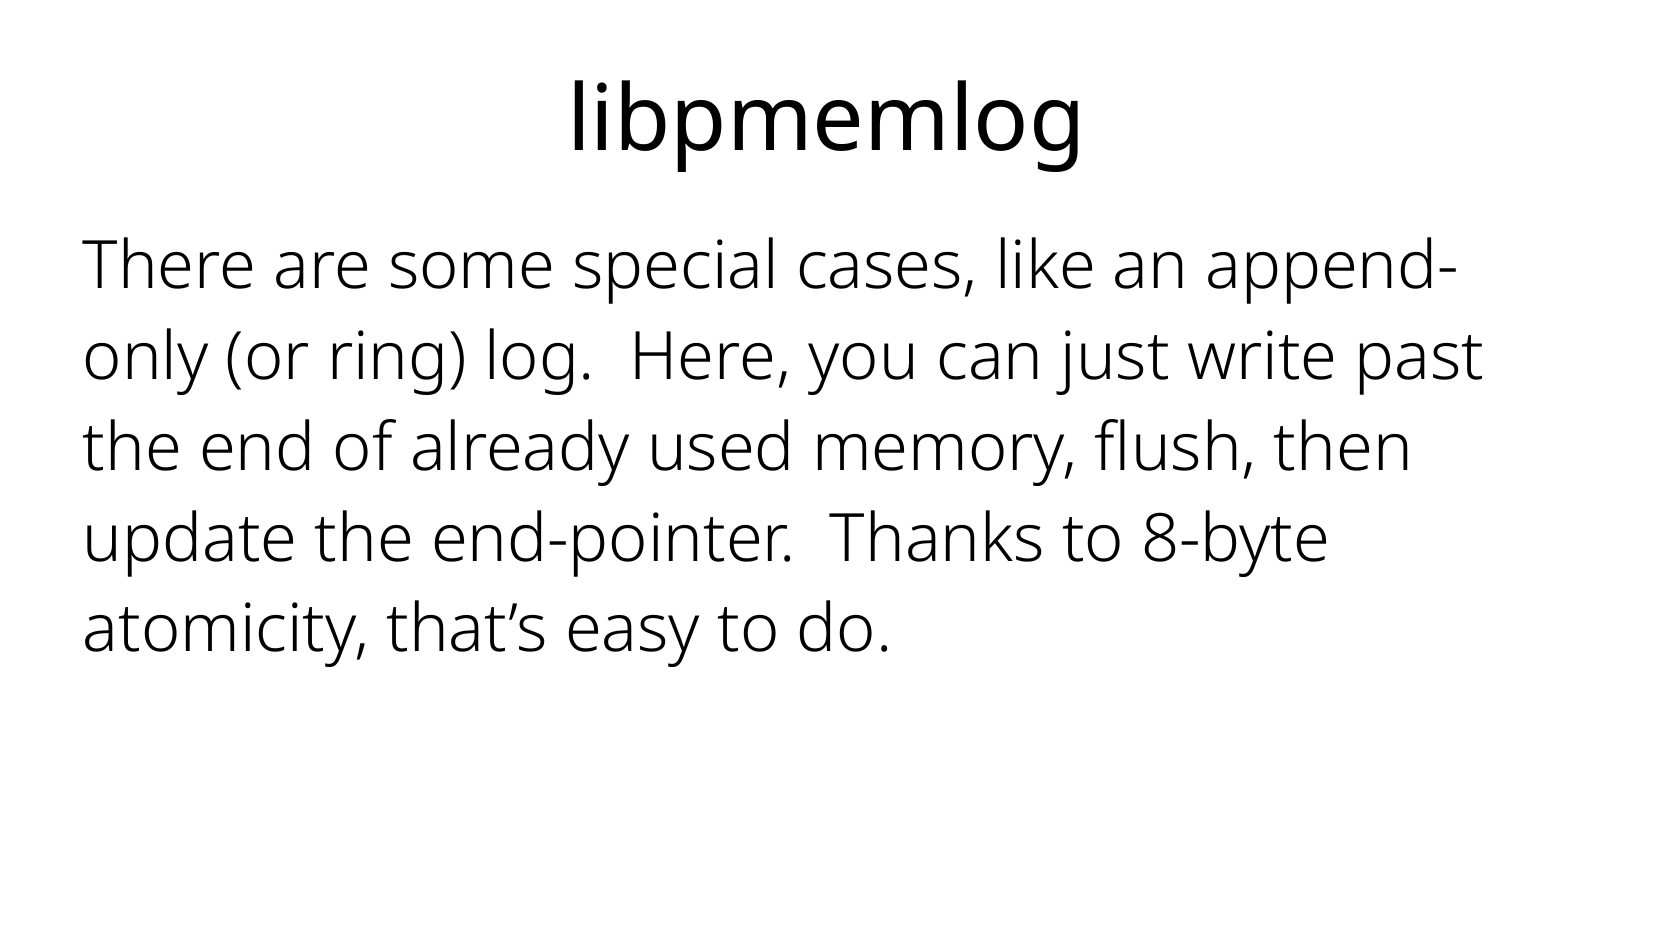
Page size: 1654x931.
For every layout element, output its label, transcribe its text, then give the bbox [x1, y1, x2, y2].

title libpmemlog [82, 37, 1571, 193]
list There are some special cases, like an append-only (or ring) log. Here, you can just write past the end of already used memory, flush, then update the end-pointer. Thanks to 8-byte atomicity, that’s easy to do. [82, 217, 1571, 758]
